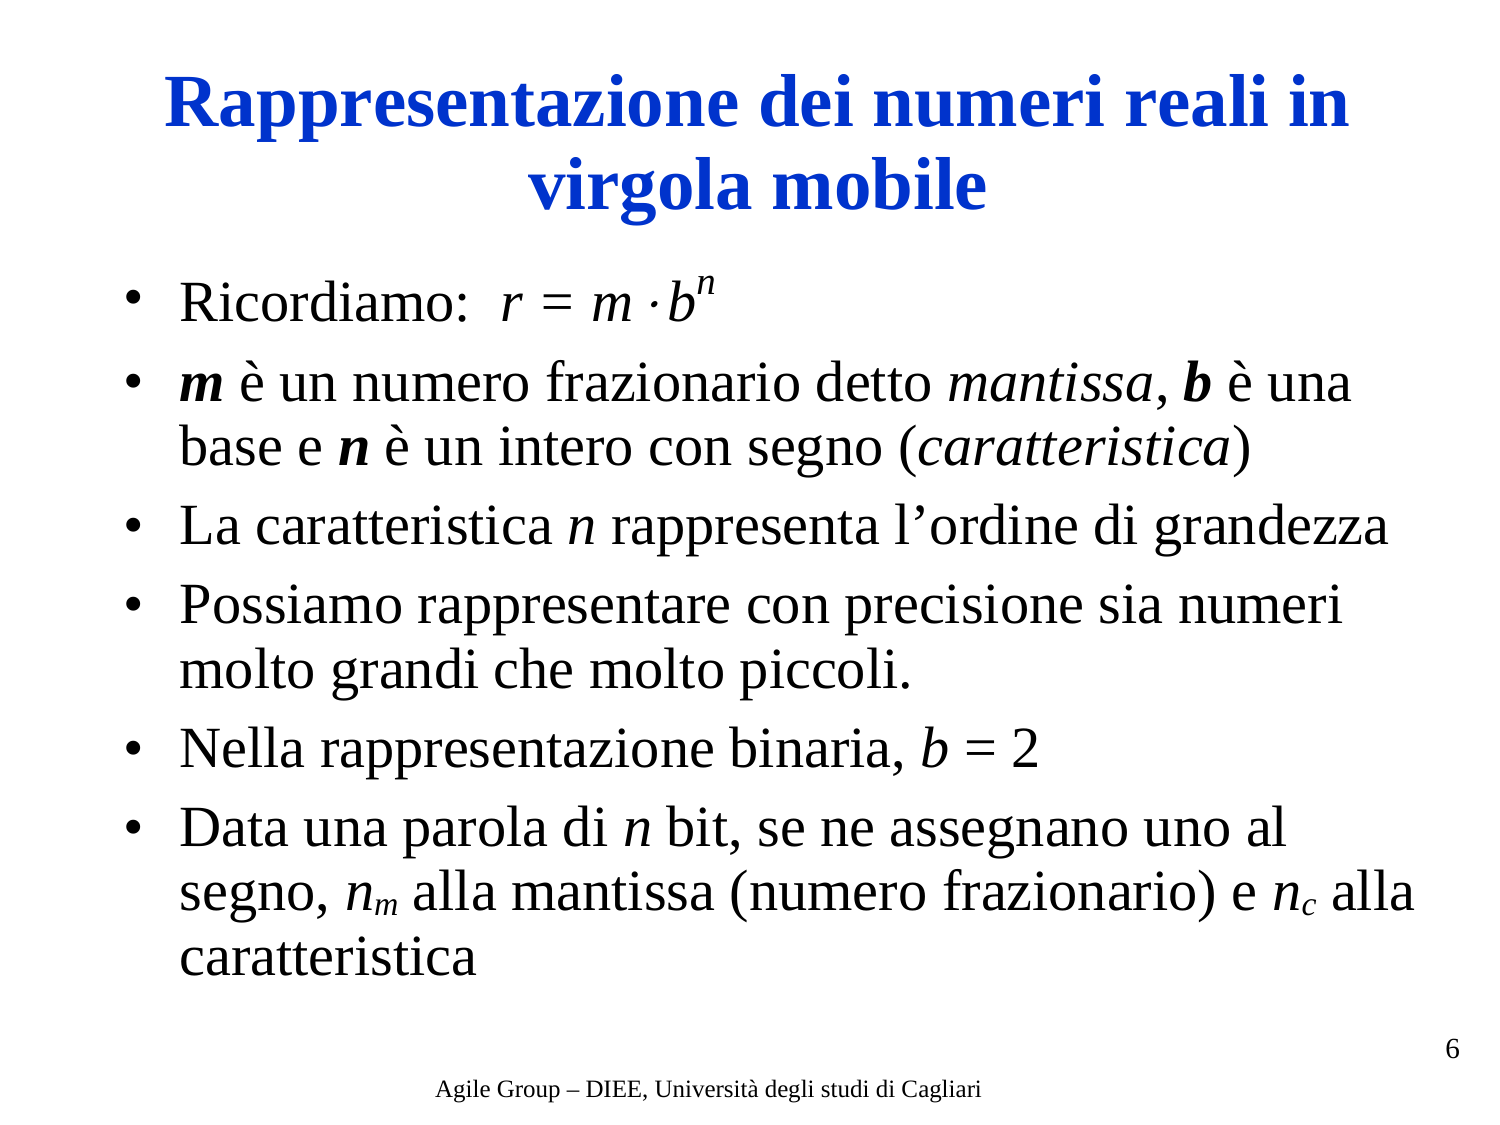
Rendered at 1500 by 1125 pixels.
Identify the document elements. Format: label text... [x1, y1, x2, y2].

title Rappresentazione dei numeri reali in virgola mobile [120, 51, 1396, 234]
list Ricordiamo: r = mbn m è un numero frazionario detto mantissa, b è una base e n è un intero con segno (caratteristica) La caratteristica n rappresenta l’ordine di grandezza Possiamo rappresentare con precisione sia numeri molto grandi che molto piccoli. Nella rappresentazione binaria, b = 2 Data una parola di n bit, se ne assegnano uno al segno, nm alla mantissa (numero frazionario) e nc alla caratteristica [108, 252, 1445, 1020]
